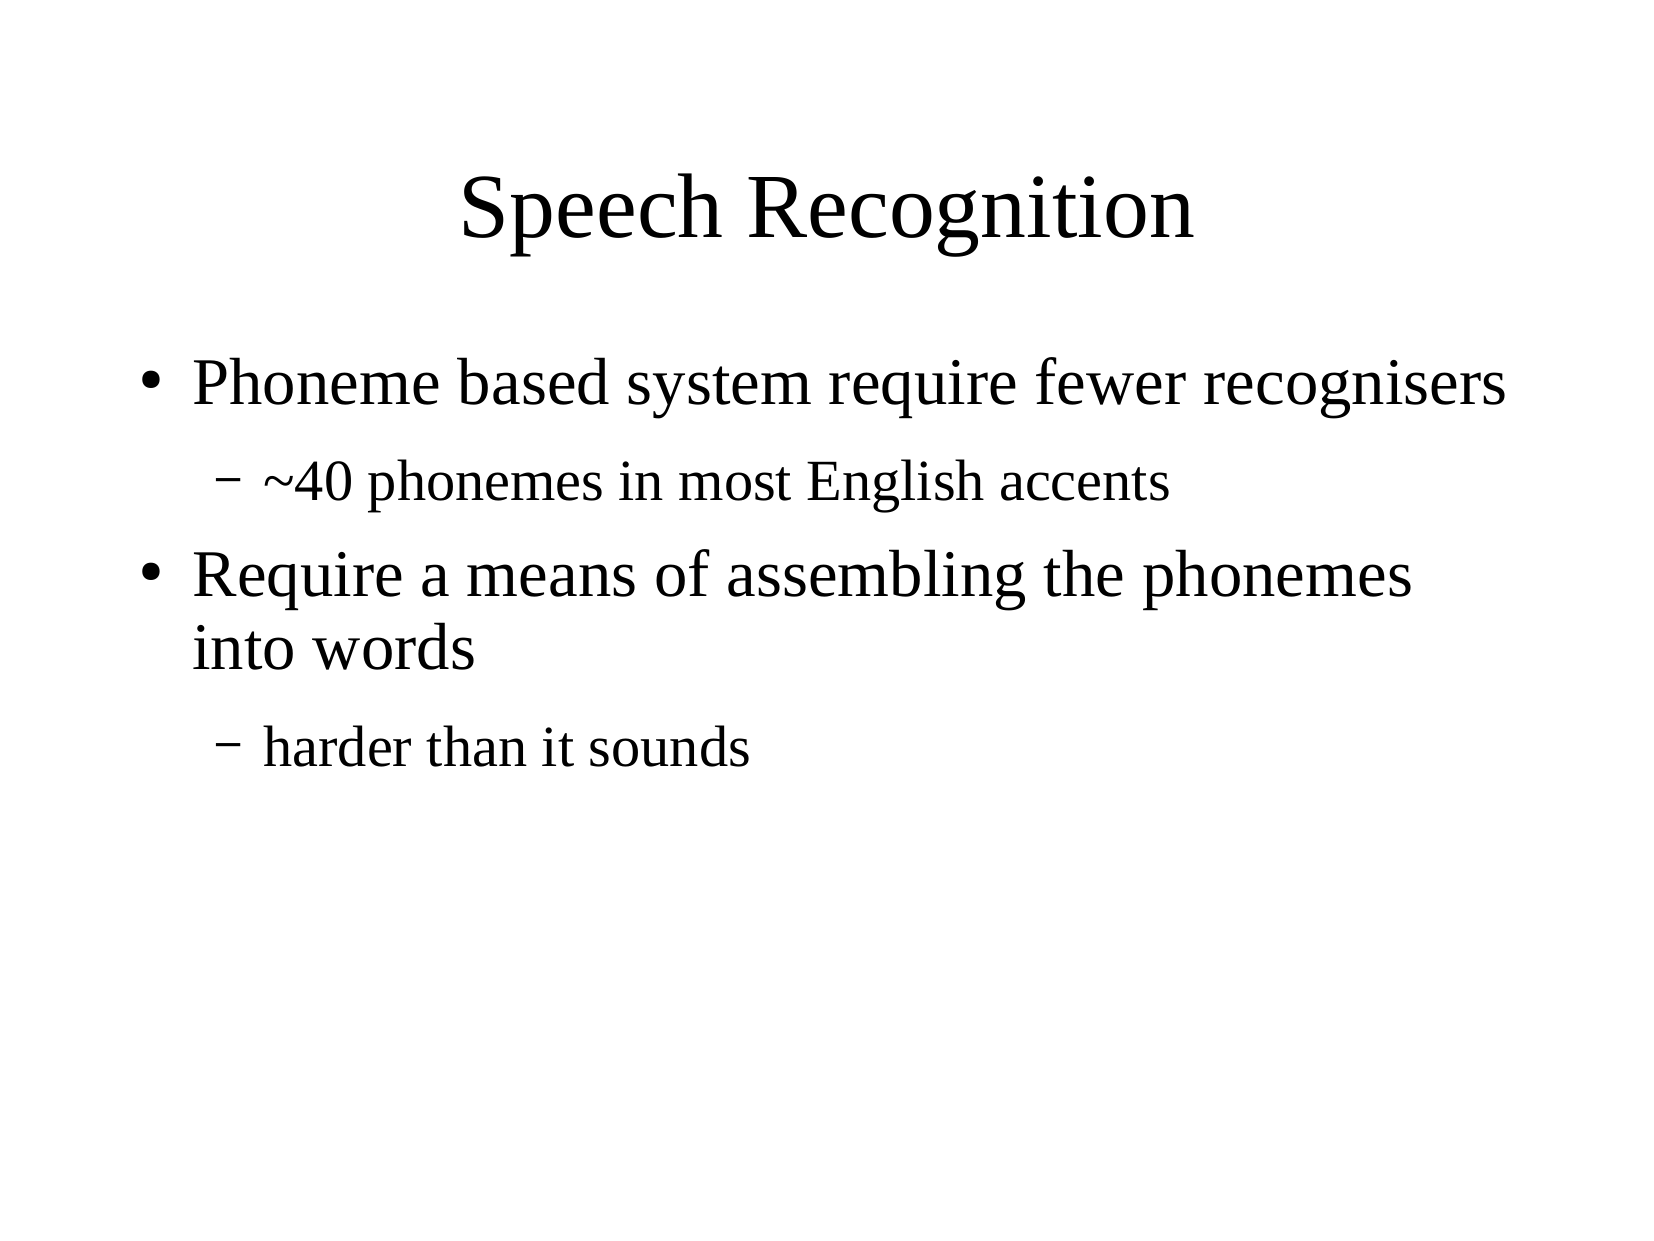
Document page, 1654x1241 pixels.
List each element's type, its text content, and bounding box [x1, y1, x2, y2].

list Phoneme based system require fewer recognisers ~40 phonemes in most English accents Require a means of assembling the phonemes into words harder than it sounds [121, 344, 1534, 1127]
title Speech Recognition [121, 102, 1534, 311]
